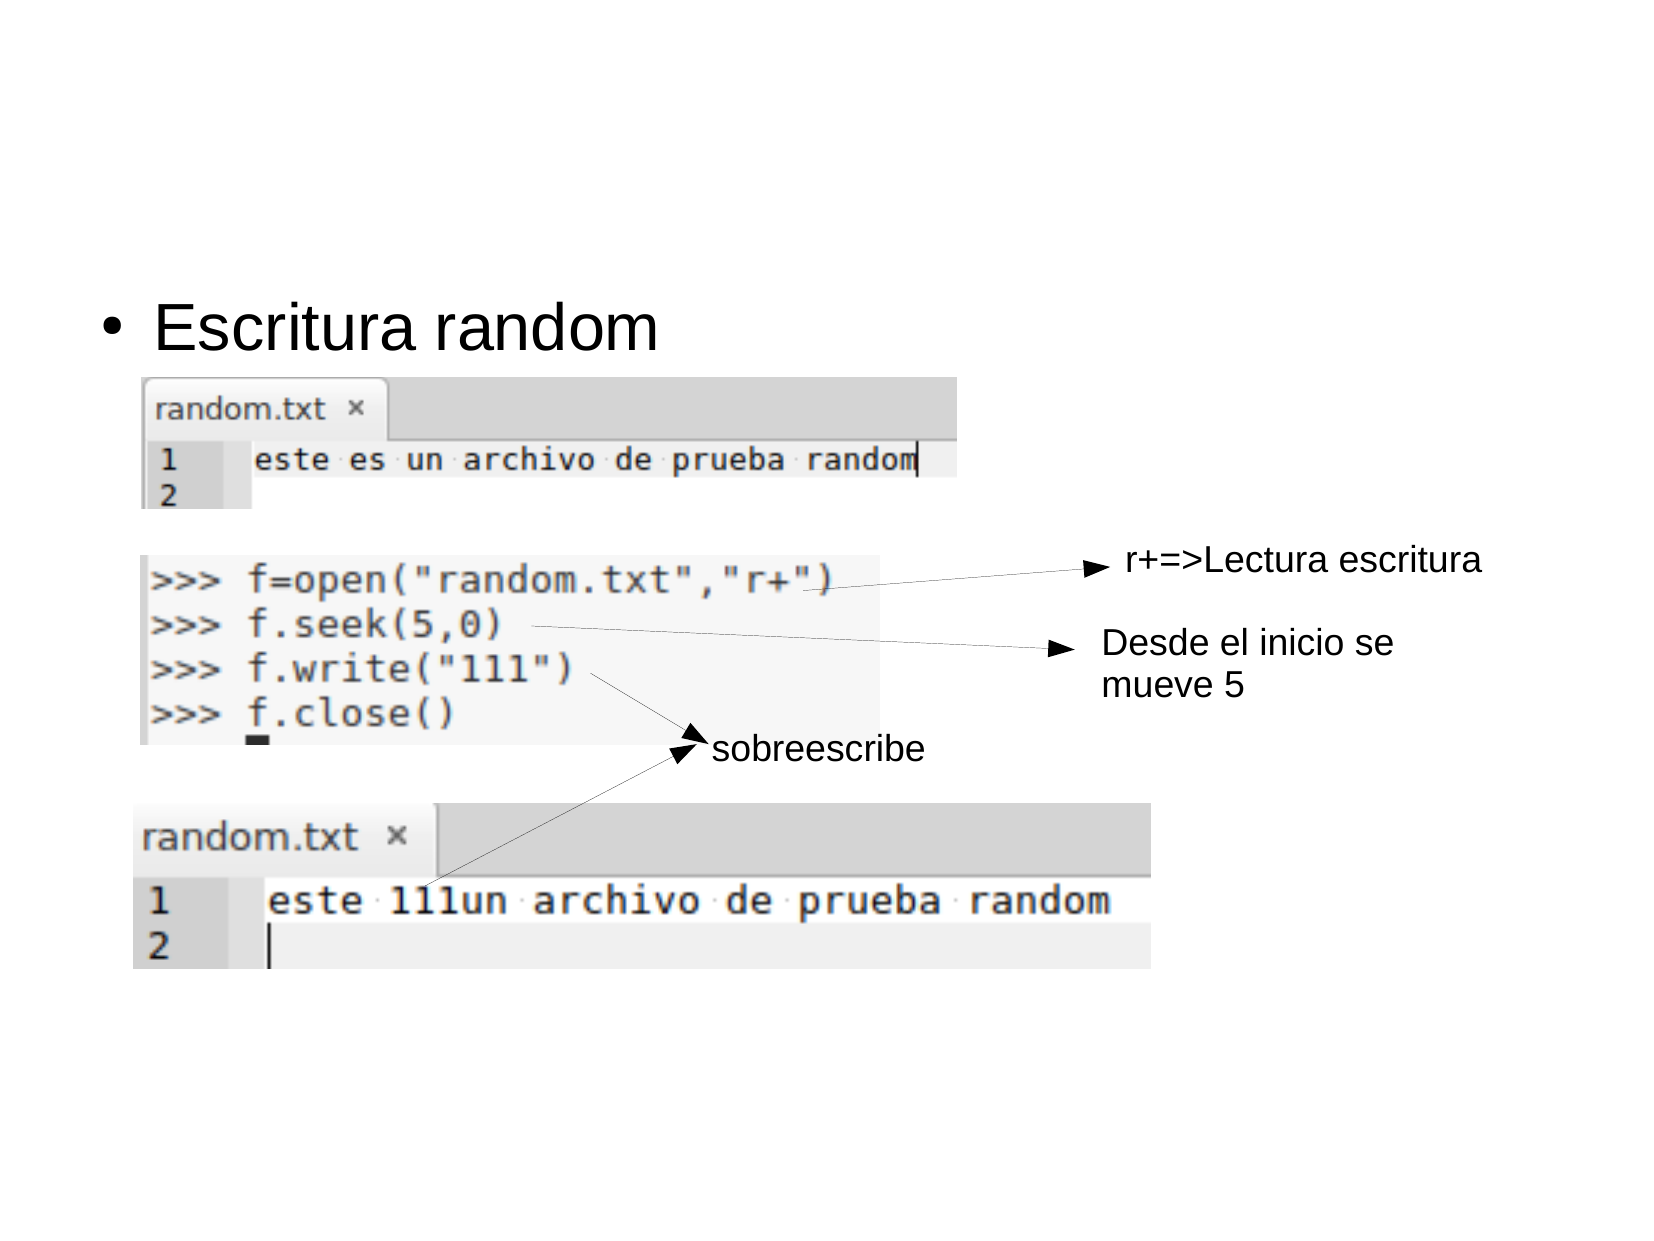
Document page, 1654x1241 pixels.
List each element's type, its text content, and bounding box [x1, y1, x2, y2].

text_box r+=>Lectura escritura [1110, 531, 1607, 589]
picture [140, 555, 880, 745]
picture [133, 803, 1151, 969]
list Escritura random [82, 290, 1560, 1010]
text_box sobreescribe [696, 720, 1075, 778]
text_box Desde el inicio se mueve 5 [1086, 614, 1465, 713]
picture [141, 377, 957, 509]
